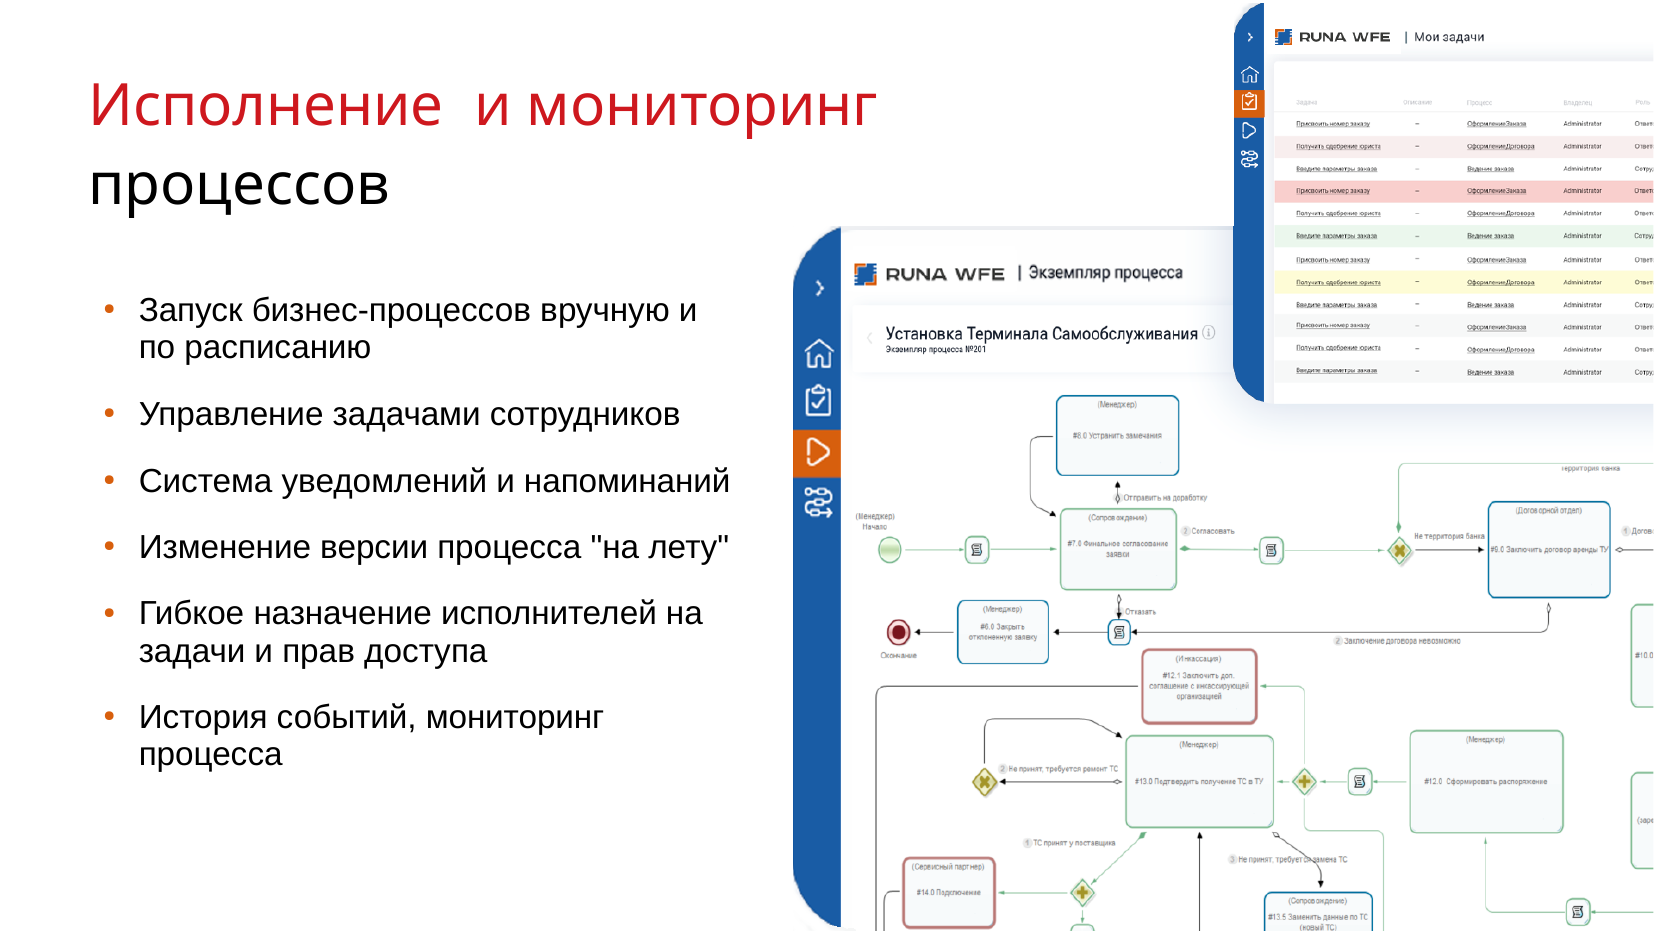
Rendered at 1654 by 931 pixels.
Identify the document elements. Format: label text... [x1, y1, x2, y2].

picture [787, 1, 1654, 931]
text_box Запуск бизнес-процессов вручную и по расписанию Управление задачами сотрудников Система уведомлений и напоминаний Изменение версии процесса "на лету" Гибкое назначение исполнителей на задачи и прав доступа История событий, мониторинг процесса [88, 284, 756, 857]
title Исполнение и мониторинг процессов [88, 69, 787, 216]
